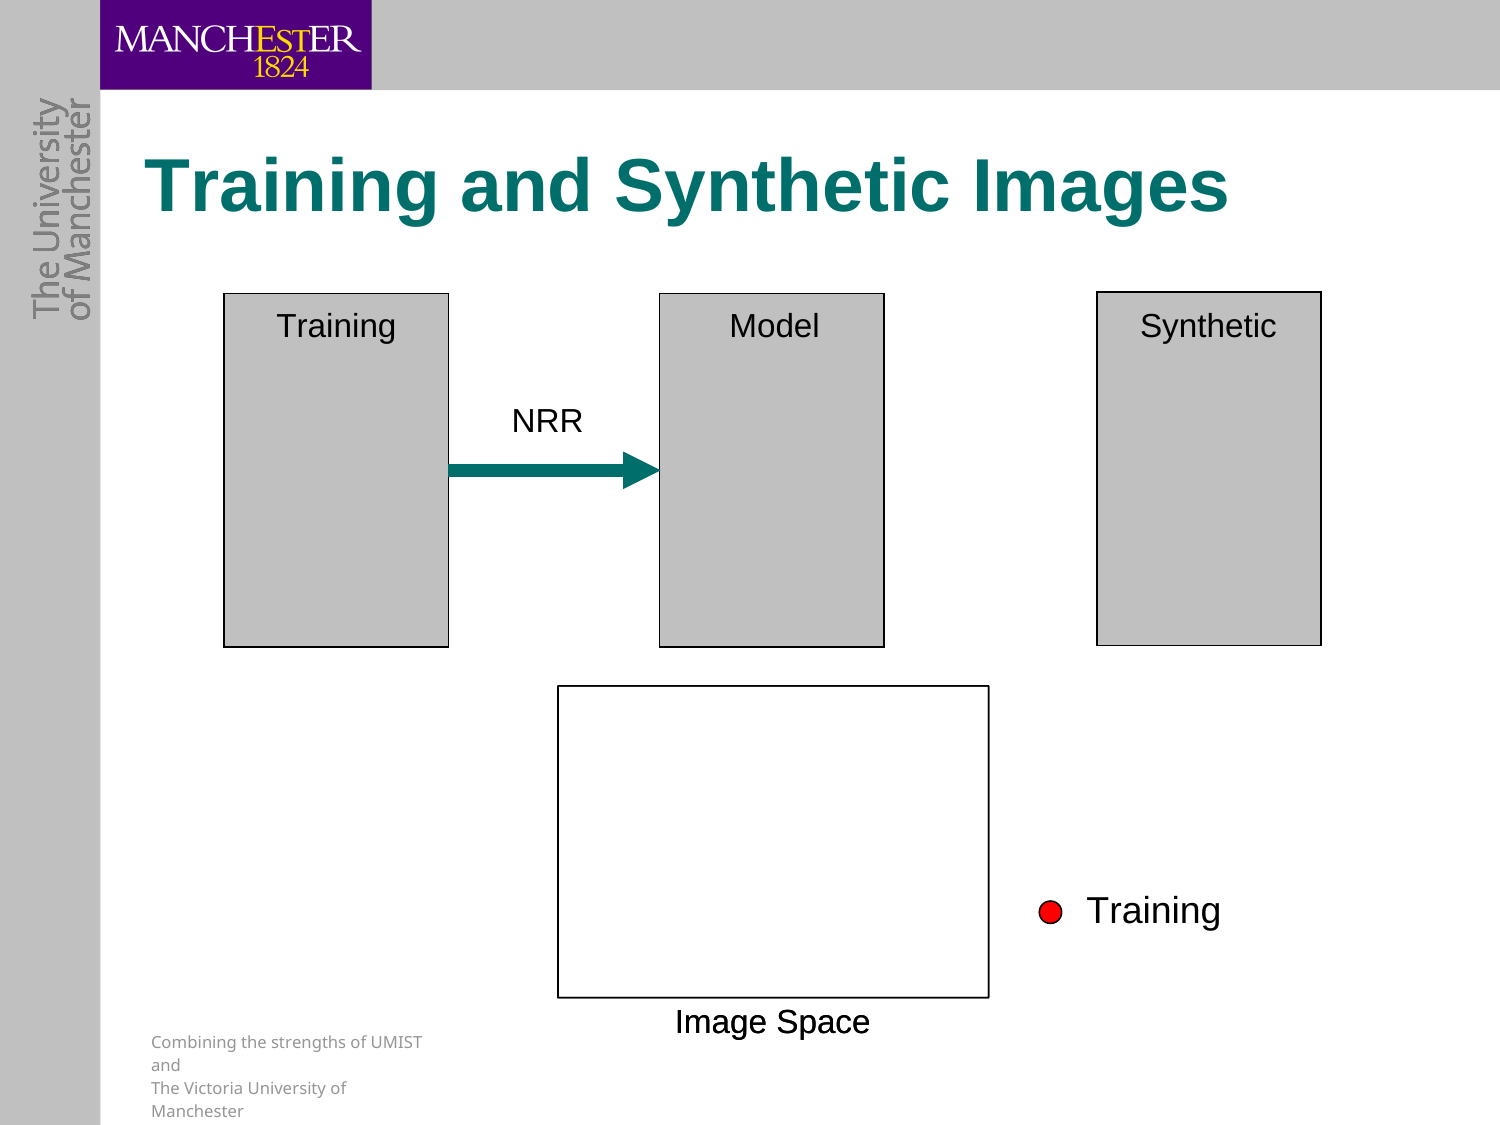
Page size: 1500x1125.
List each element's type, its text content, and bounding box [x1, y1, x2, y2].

text_box [1096, 291, 1322, 646]
text_box [659, 293, 884, 647]
text_box Synthetic [1125, 299, 1293, 353]
text_box Training [1071, 884, 1238, 940]
text_box Model [714, 299, 835, 353]
text_box [224, 293, 449, 647]
text_box [1039, 901, 1062, 924]
picture [0, 0, 372, 320]
text_box Image Space [660, 995, 887, 1049]
title Training and Synthetic Images [129, 120, 1406, 251]
text_box Training [261, 299, 412, 353]
text_box NRR [496, 395, 599, 448]
